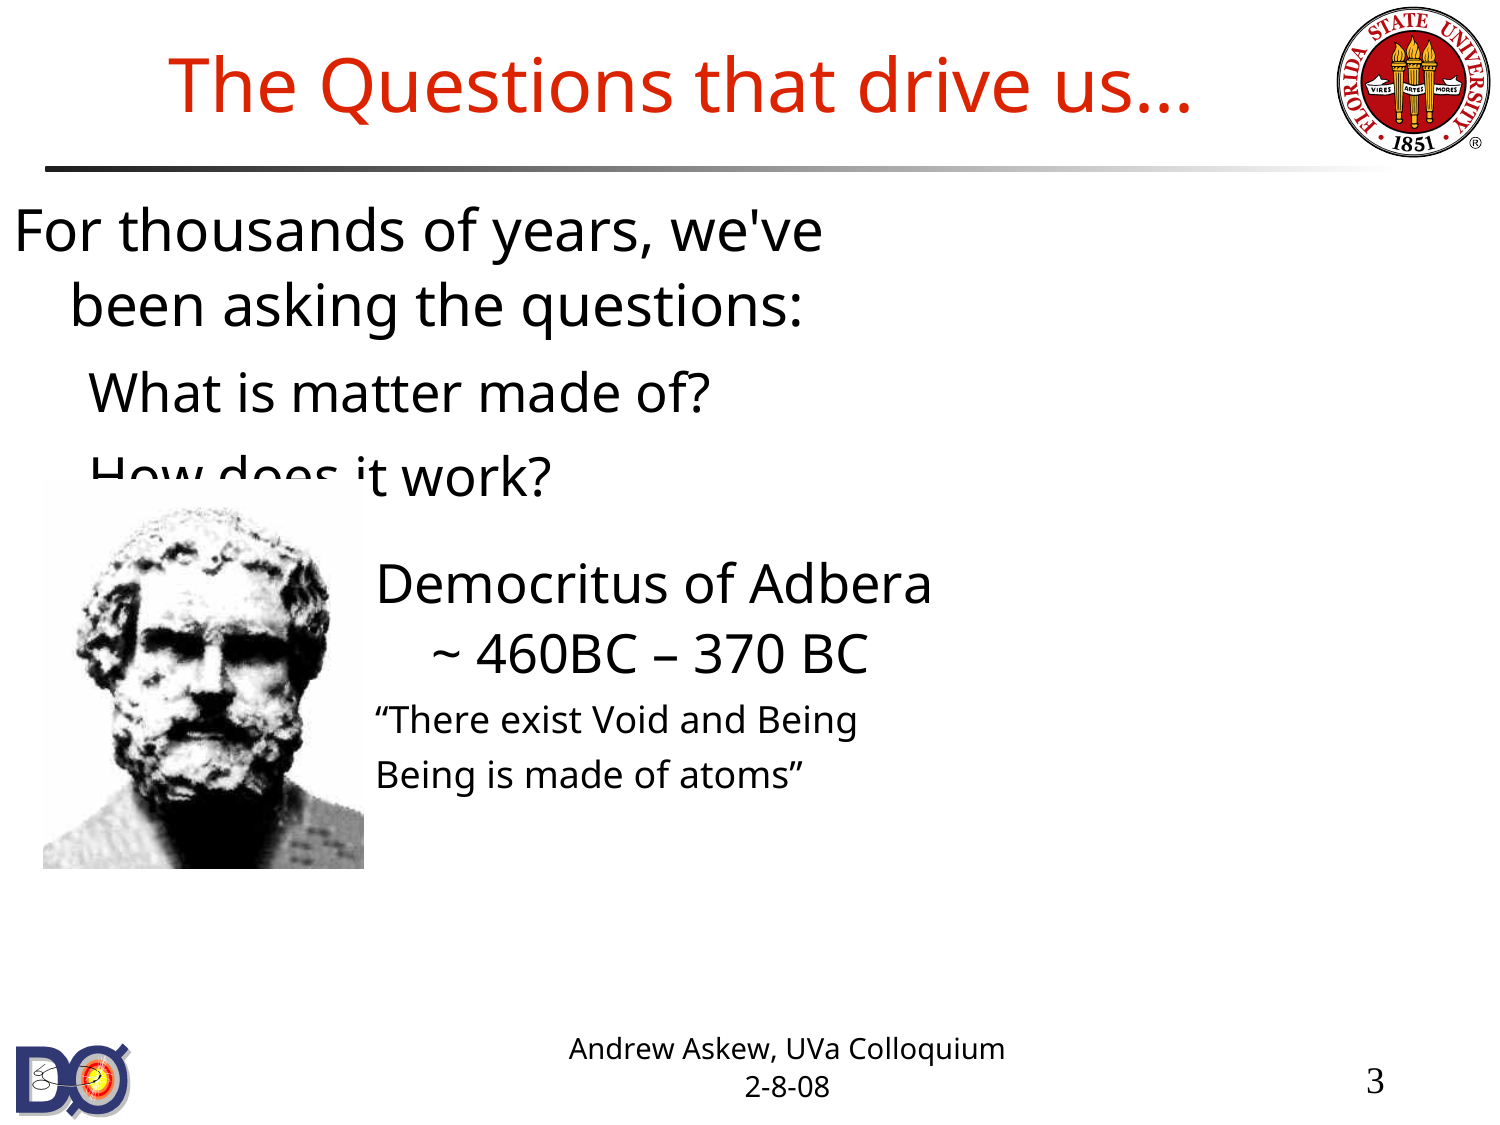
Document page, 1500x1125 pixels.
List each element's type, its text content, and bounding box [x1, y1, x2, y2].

list Democritus of Adbera ~ 460BC – 370 BC “There exist Void and Being Being is made of atoms” [374, 456, 995, 750]
list For thousands of years, we've been asking the questions: What is matter made of? How does it work? [13, 190, 938, 575]
picture [1335, 5, 1492, 159]
picture [9, 1042, 134, 1122]
title The Questions that drive us... [168, 29, 1313, 137]
picture [43, 479, 364, 869]
